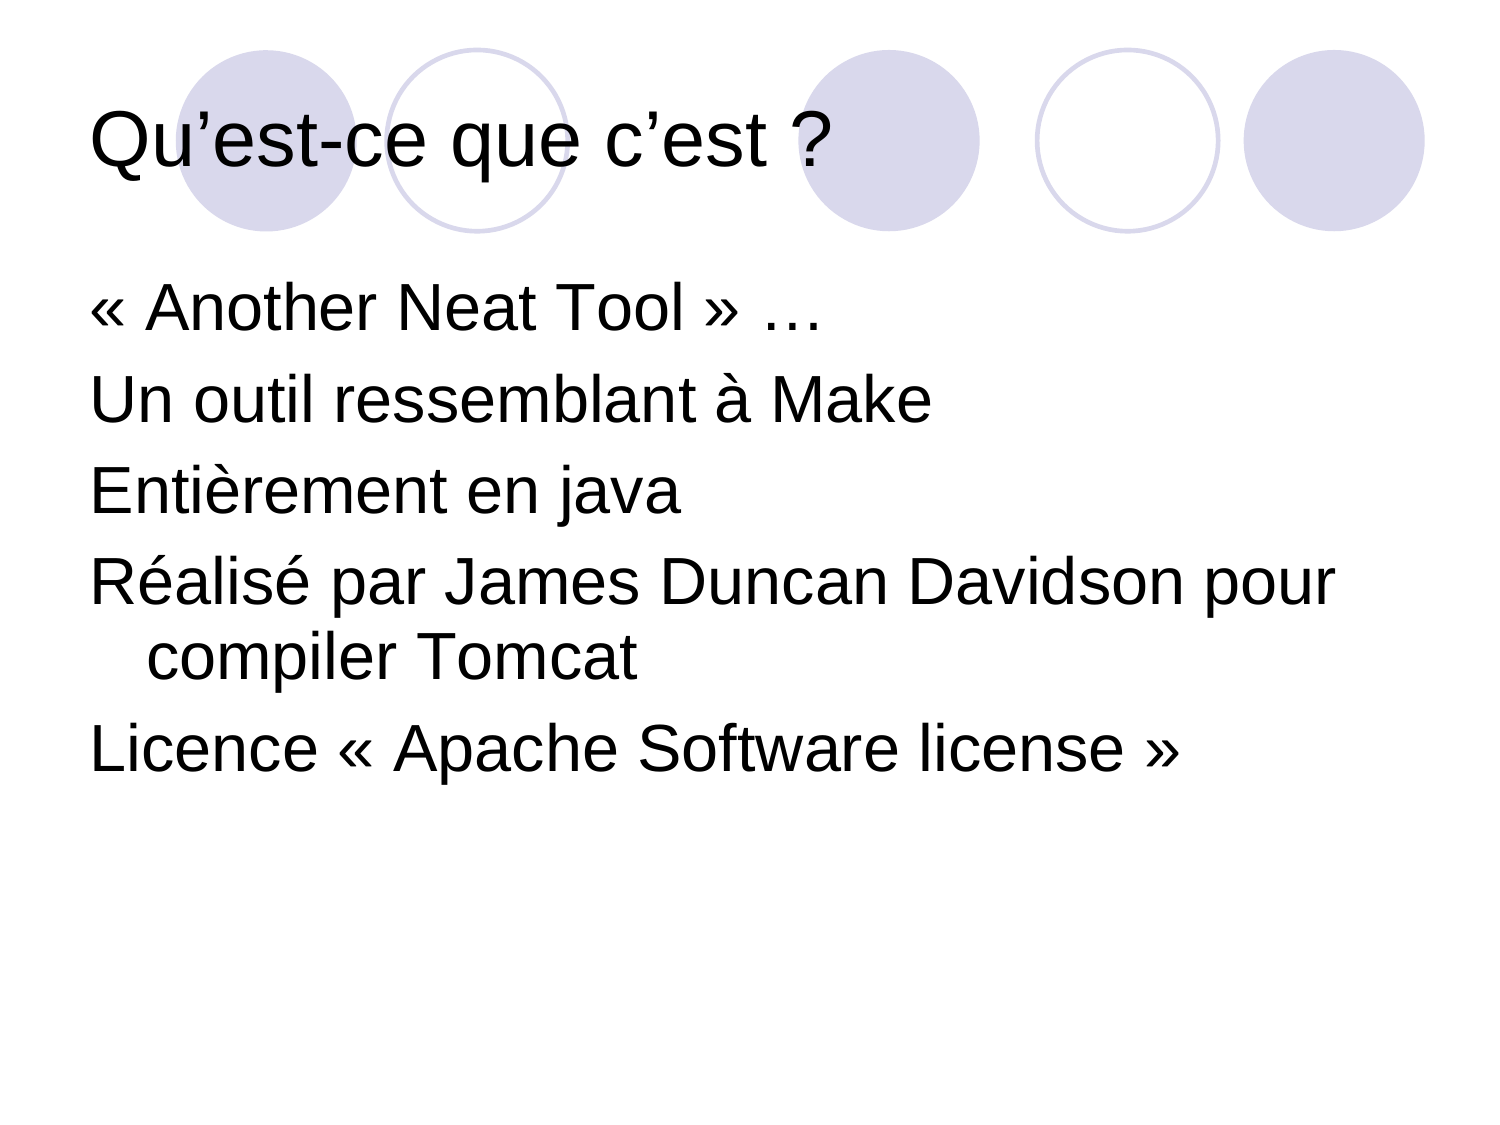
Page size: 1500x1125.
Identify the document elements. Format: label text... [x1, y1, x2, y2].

title Qu’est-ce que c’est ? [75, 45, 1426, 233]
list « Another Neat Tool » … Un outil ressemblant à Make Entièrement en java Réalisé par James Duncan Davidson pour compiler Tomcat Licence « Apache Software license » [75, 262, 1426, 1125]
